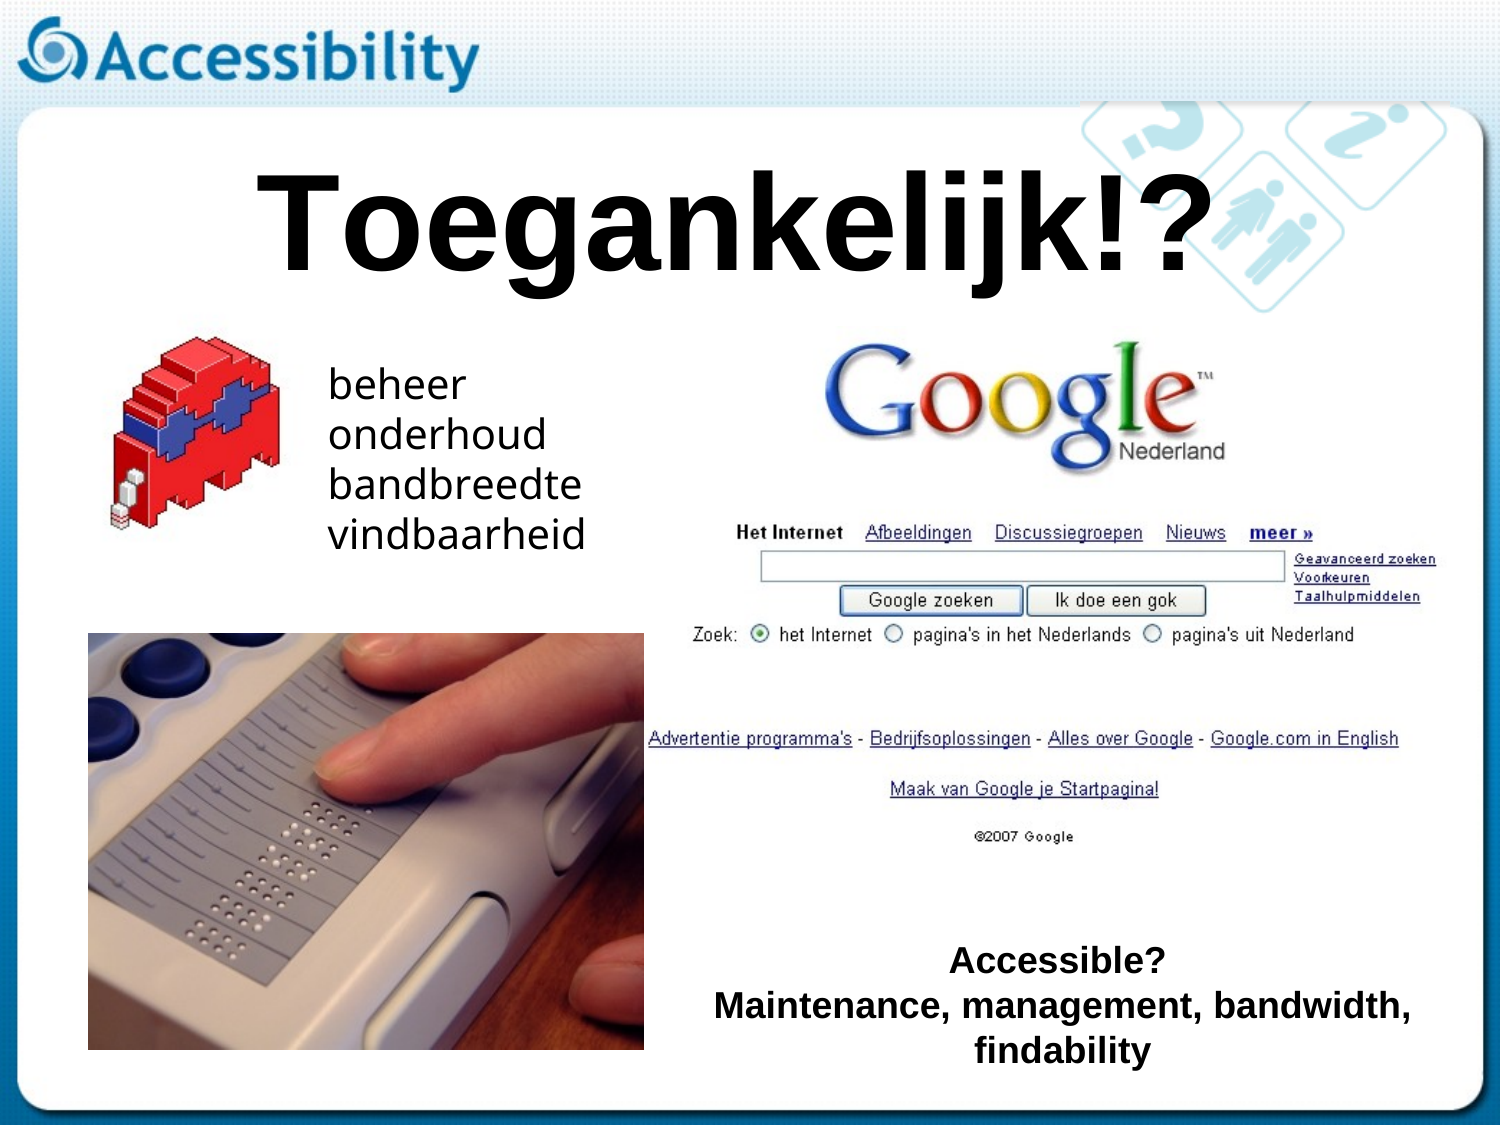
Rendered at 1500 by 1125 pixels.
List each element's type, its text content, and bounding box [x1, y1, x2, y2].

text_box Toegankelijk!? [29, 125, 1447, 306]
text_box Accessible? Maintenance, management, bandwidth, findability [667, 928, 1459, 1080]
picture [1489, 949, 1493, 959]
text_box beheer onderhoud bandbreedte vindbaarheid [312, 349, 703, 566]
picture [0, 0, 1500, 1117]
